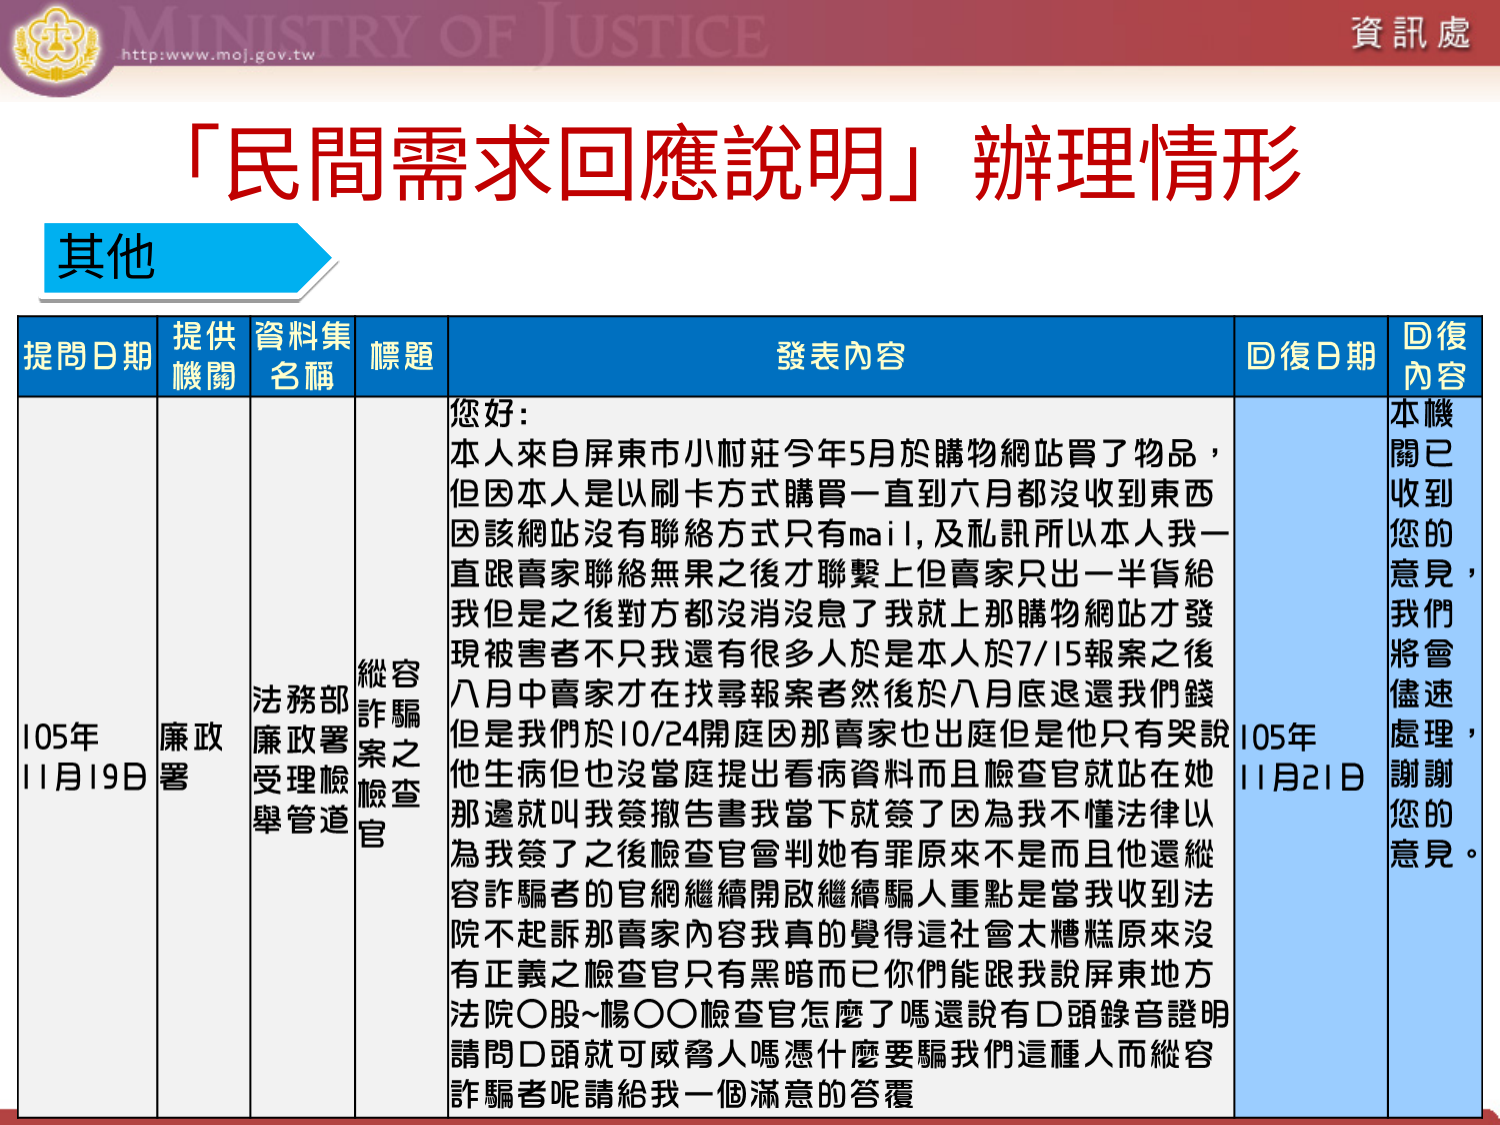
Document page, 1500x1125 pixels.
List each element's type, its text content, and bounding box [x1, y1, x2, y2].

text_box -14- [1483, 1070, 1488, 1109]
text_box 其他 [41, 217, 396, 294]
picture [17, 306, 1483, 1125]
text_box 「民間需求回應說明」辦理情形 [123, 103, 1333, 220]
